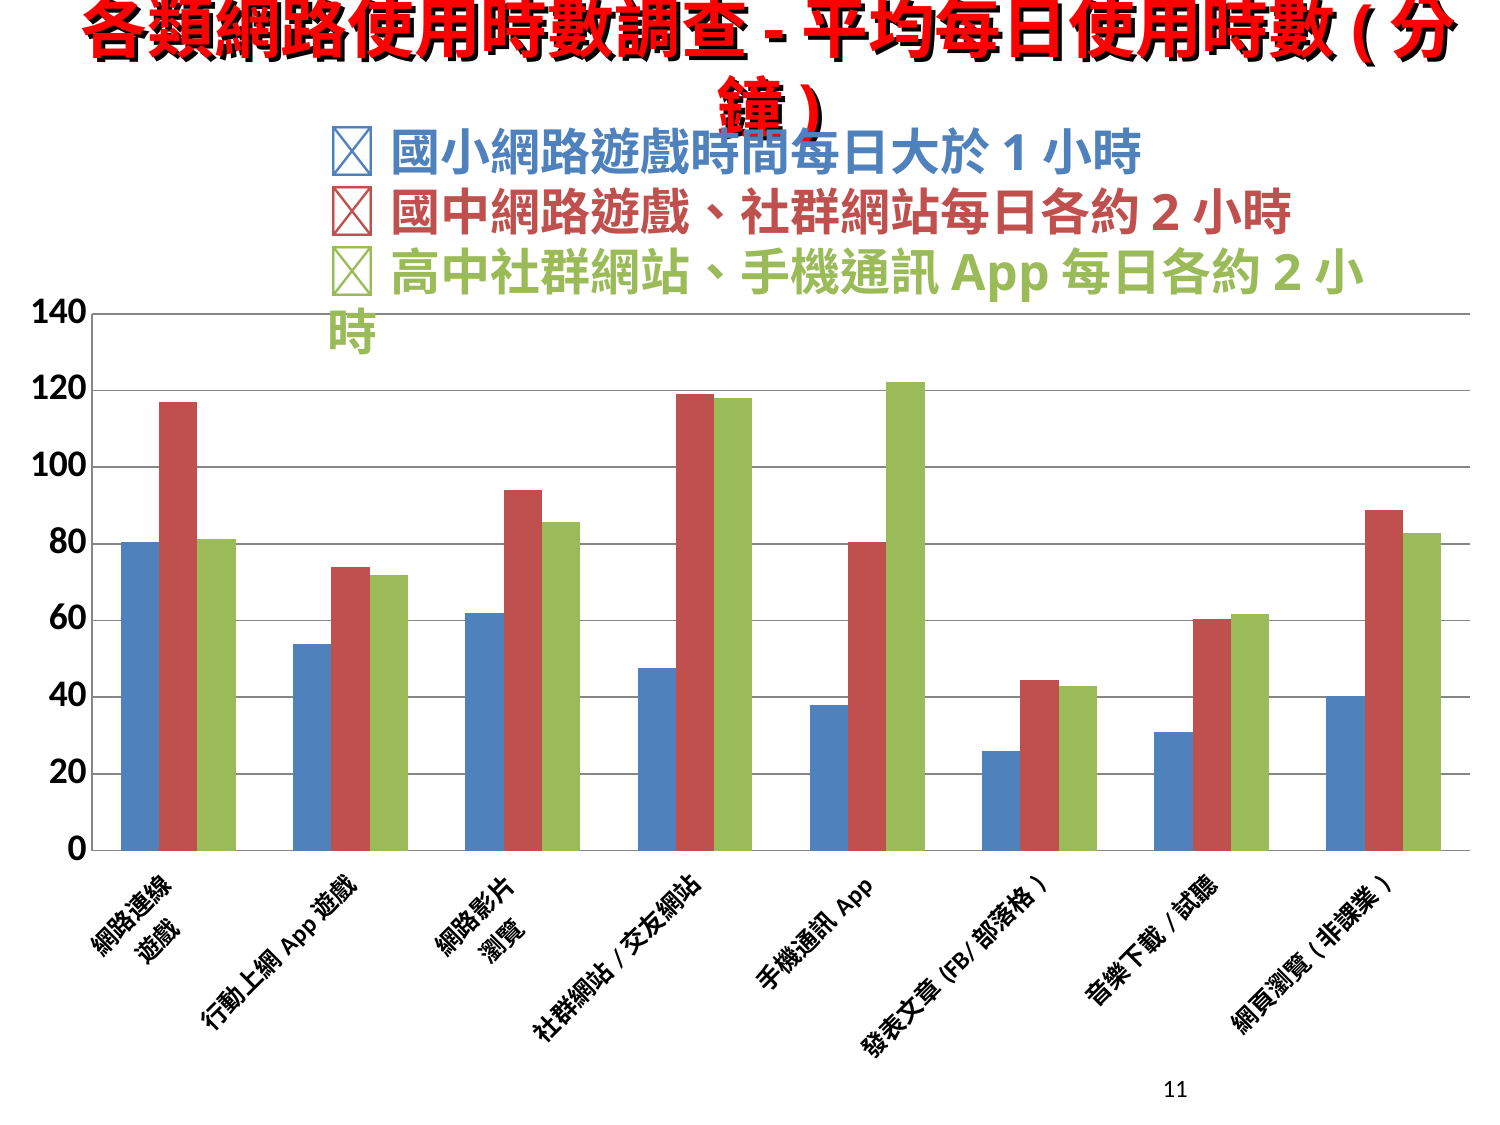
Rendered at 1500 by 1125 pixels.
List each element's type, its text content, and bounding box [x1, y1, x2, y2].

chart [0, 278, 1500, 1083]
text_box 國小網路遊戲時間每日大於1小時 國中網路遊戲、社群網站每日各約2小時 高中社群網站、手機通訊App每日各約2小時 [312, 113, 1407, 311]
text_box 11 [1147, 1065, 1498, 1125]
title 各類網路使用時數調查-平均每日使用時數(分鐘) [42, 0, 1496, 160]
